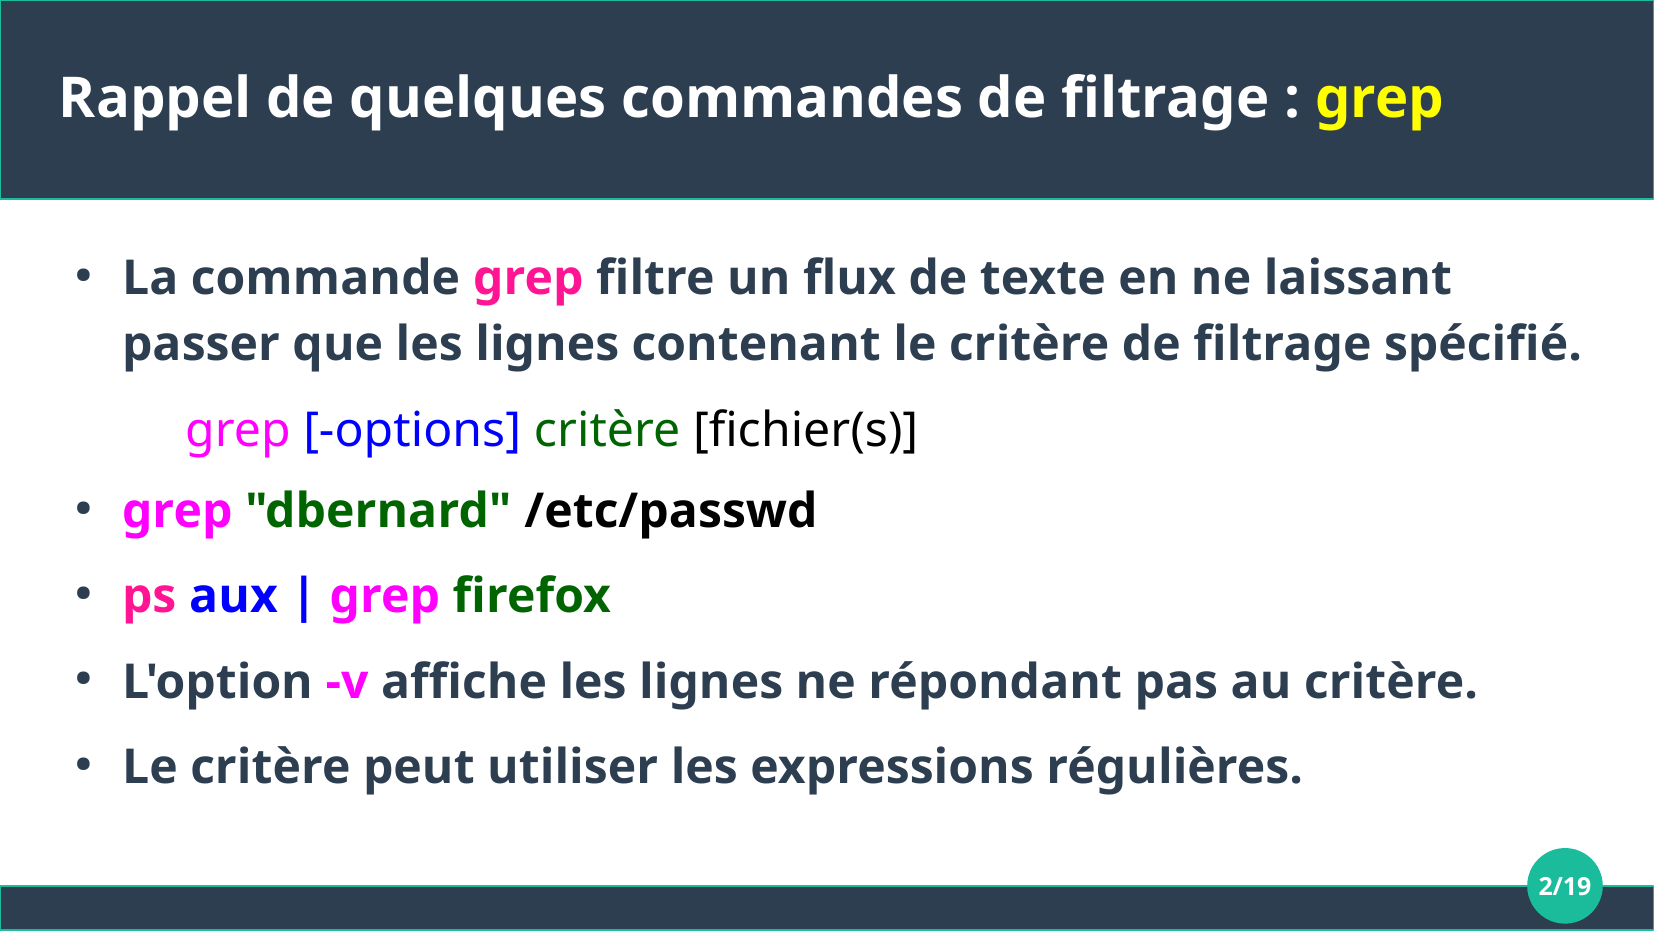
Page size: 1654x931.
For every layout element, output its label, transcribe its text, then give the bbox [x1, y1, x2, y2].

title Rappel de quelques commandes de filtrage : grep [59, 37, 1595, 155]
list La commande grep filtre un flux de texte en ne laissant passer que les lignes contenant le critère de filtrage spécifié. grep [-options] critère [fichier(s)] grep "dbernard" /etc/passwd ps aux | grep firefox L'option -v affiche les lignes ne répondant pas au critère. Le critère peut utiliser les expressions régulières. [59, 243, 1595, 864]
